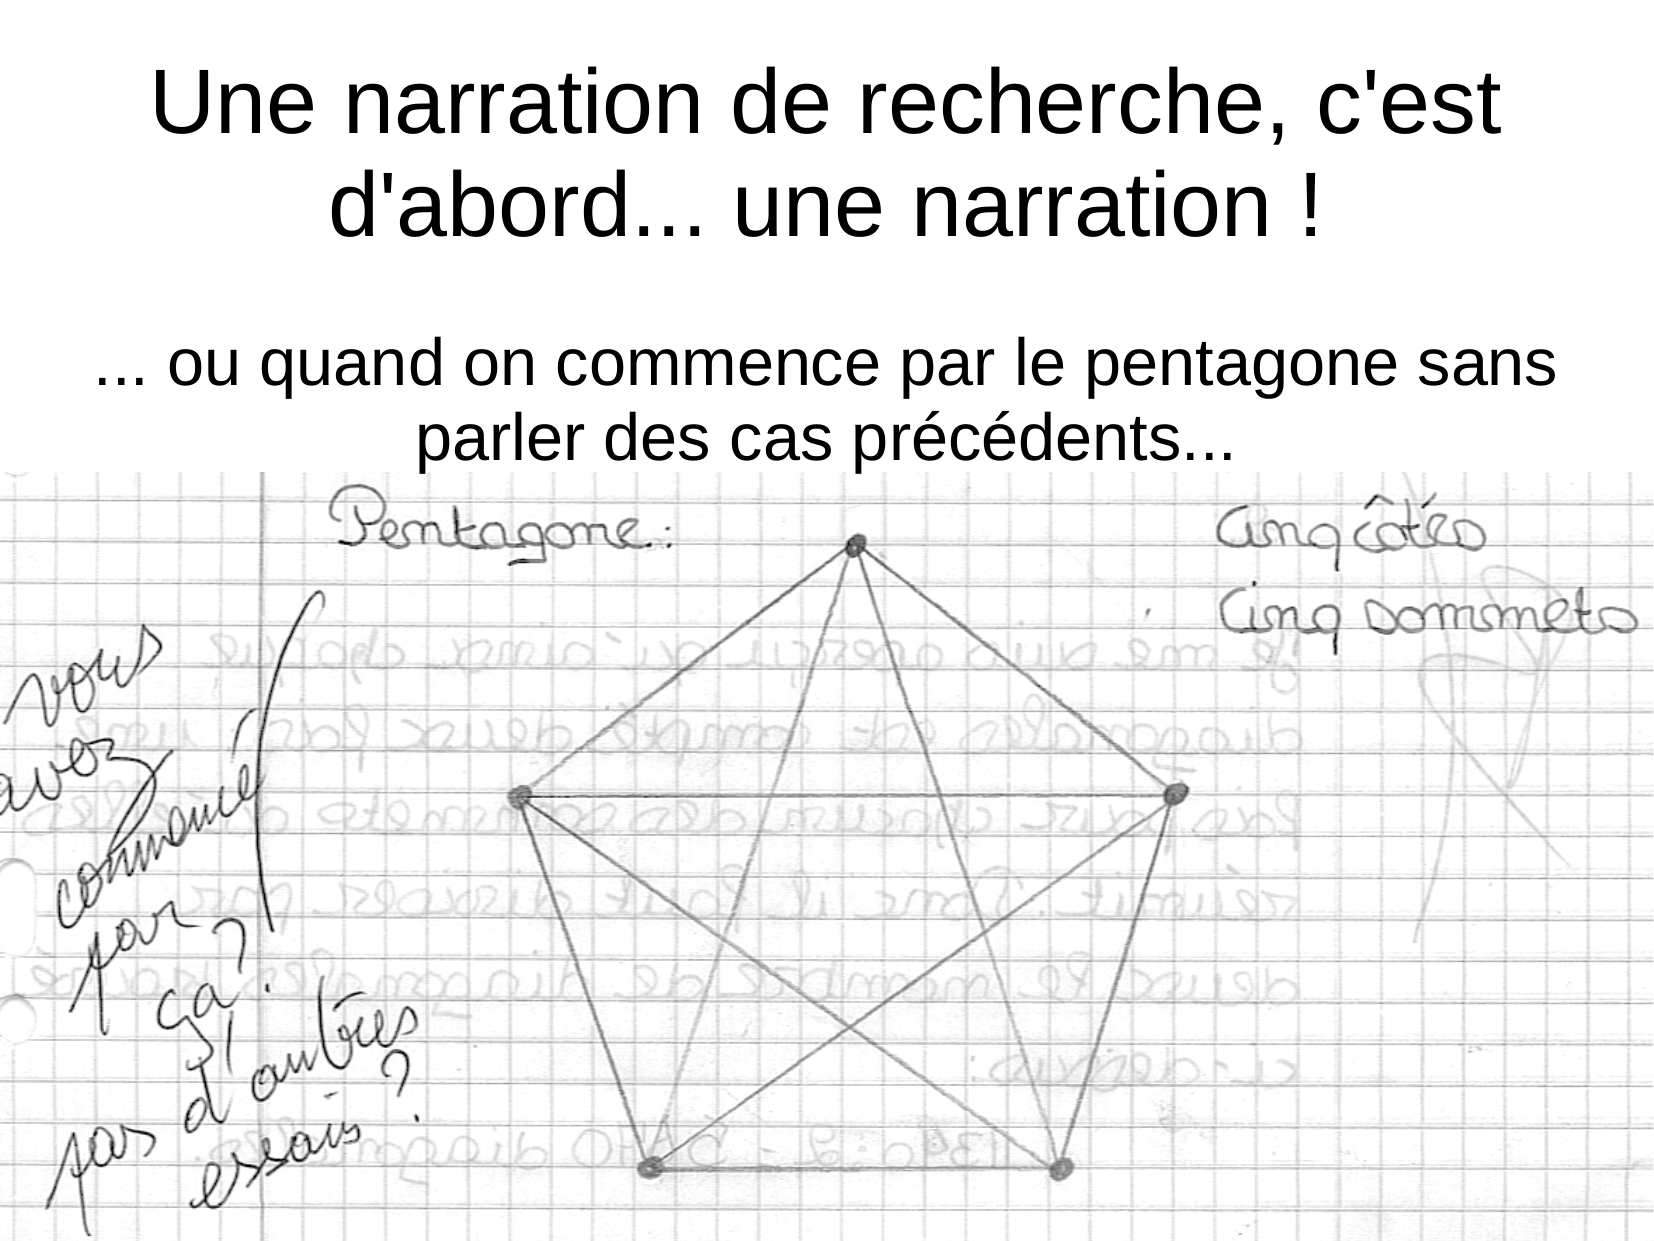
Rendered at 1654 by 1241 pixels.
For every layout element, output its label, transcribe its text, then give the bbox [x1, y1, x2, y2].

picture [0, 472, 1654, 1241]
subtitle ... ou quand on commence par le pentagone sans parler des cas précédents... [82, 297, 1571, 502]
title Une narration de recherche, c'est d'abord... une narration ! [82, 49, 1571, 257]
